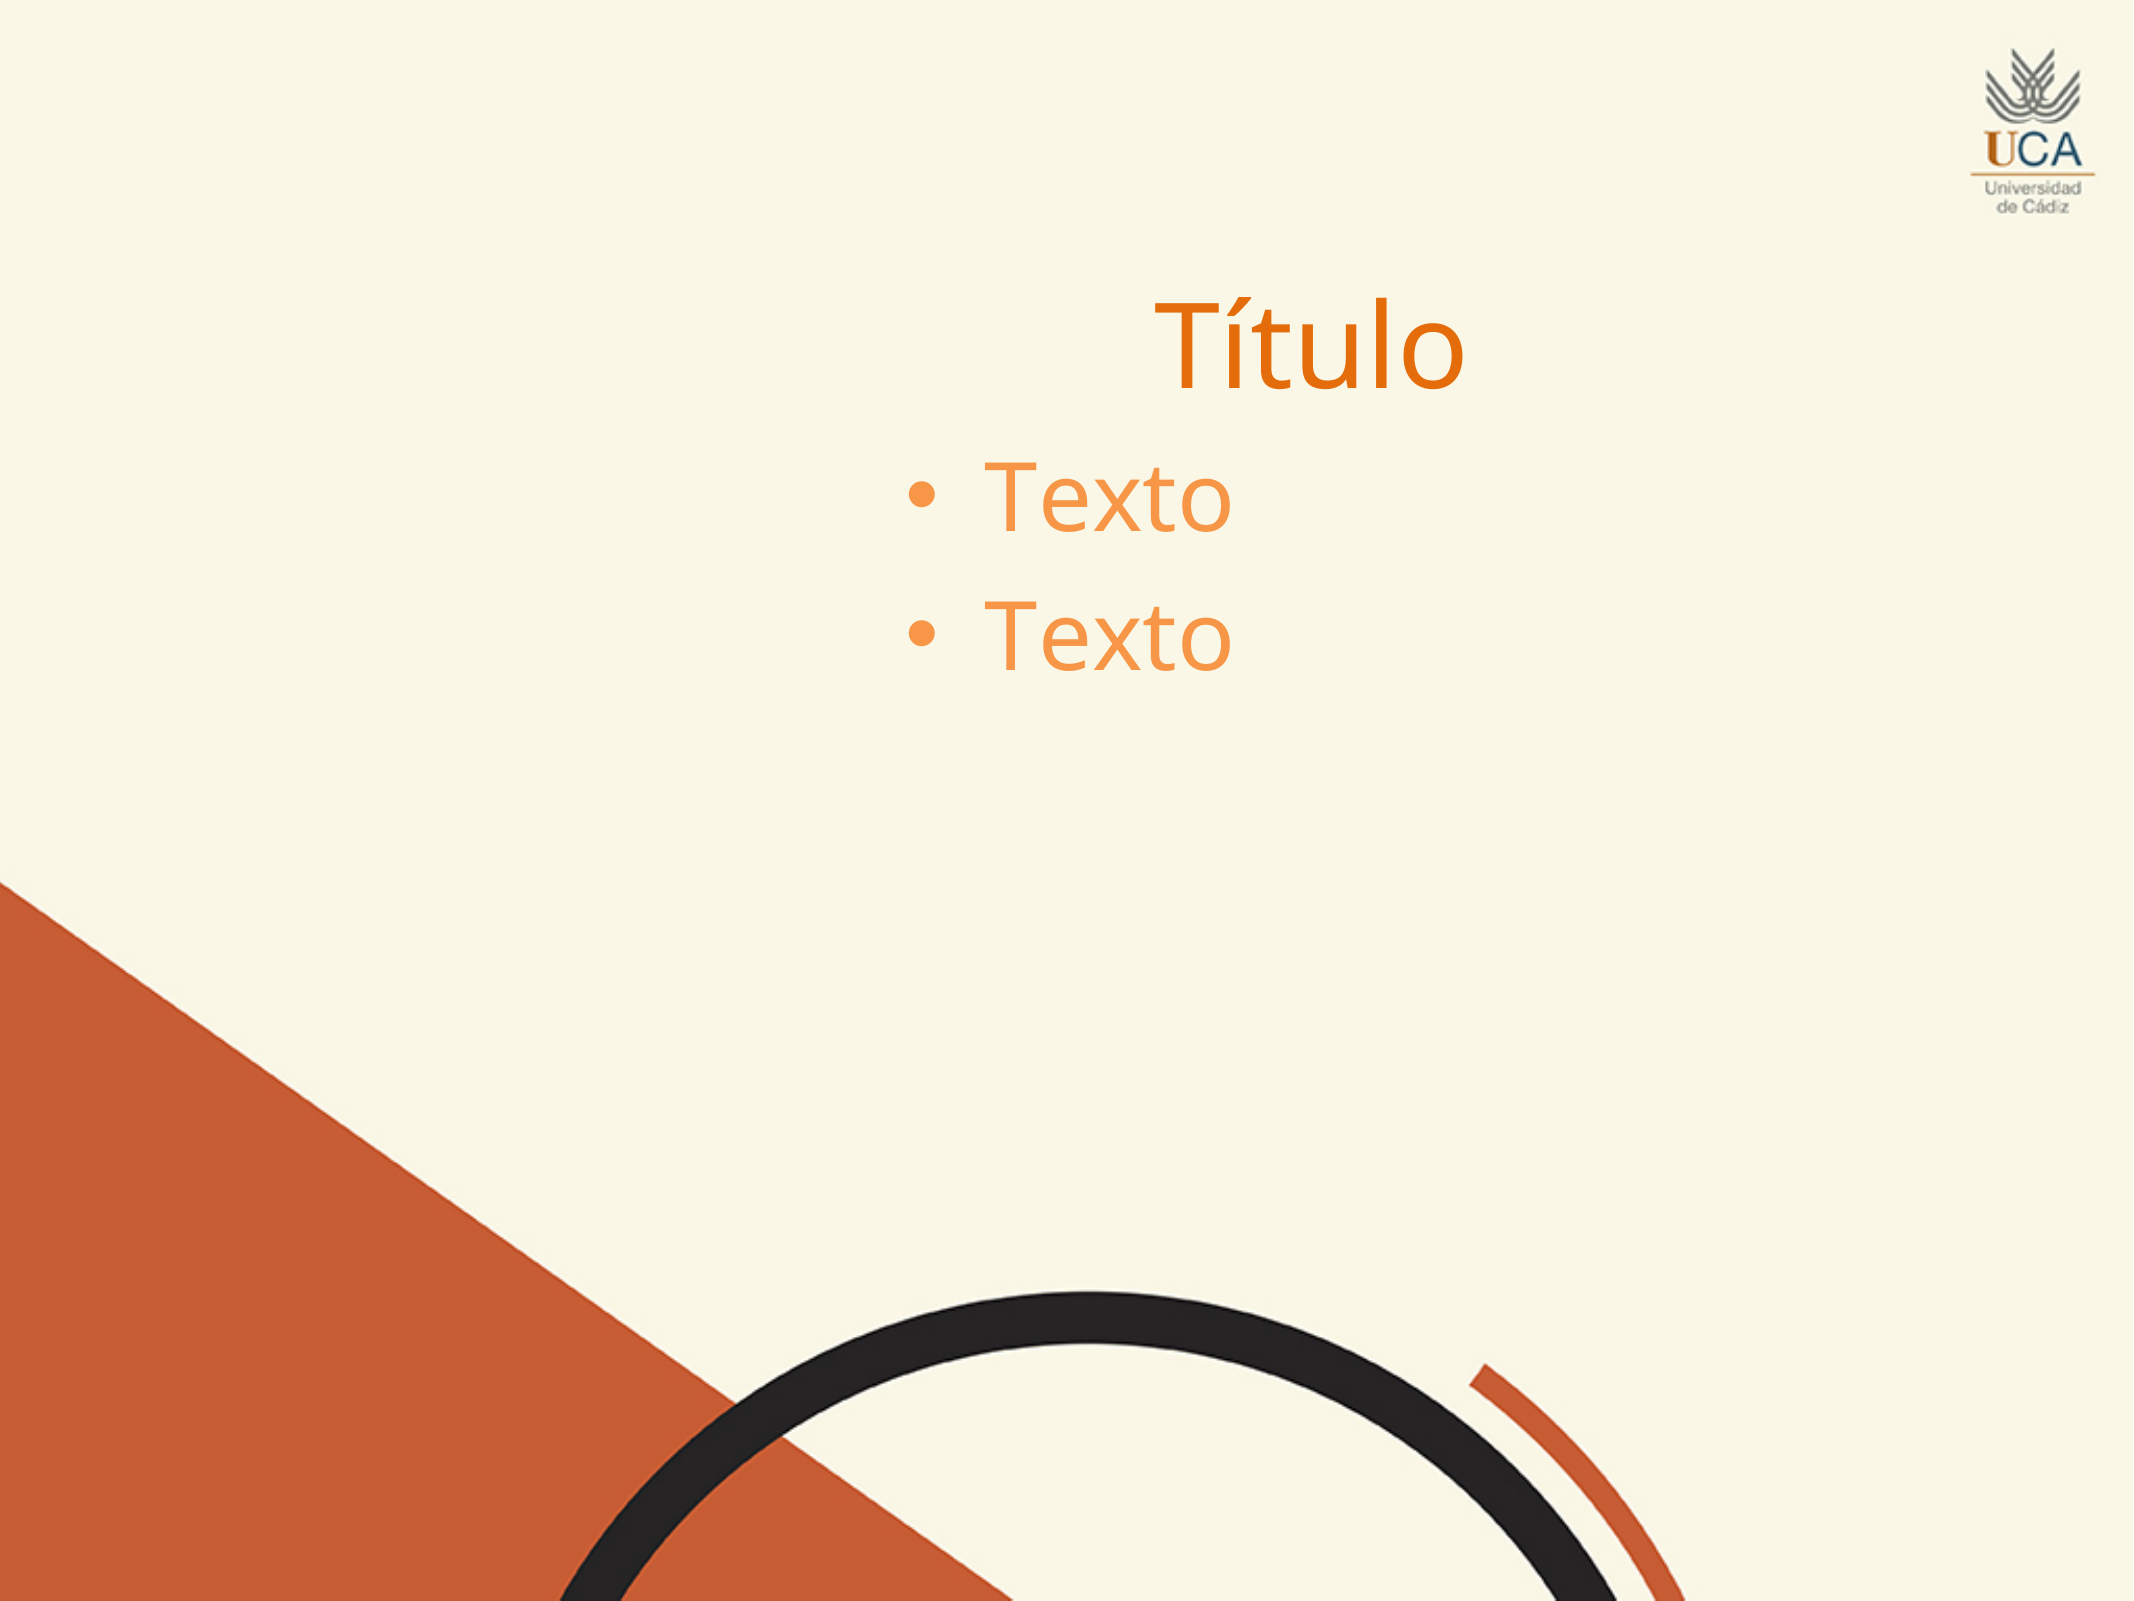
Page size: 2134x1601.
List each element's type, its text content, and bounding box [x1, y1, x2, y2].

picture [0, 0, 2134, 1601]
title Título [883, 257, 1705, 425]
list Texto Texto [883, 425, 1705, 1204]
